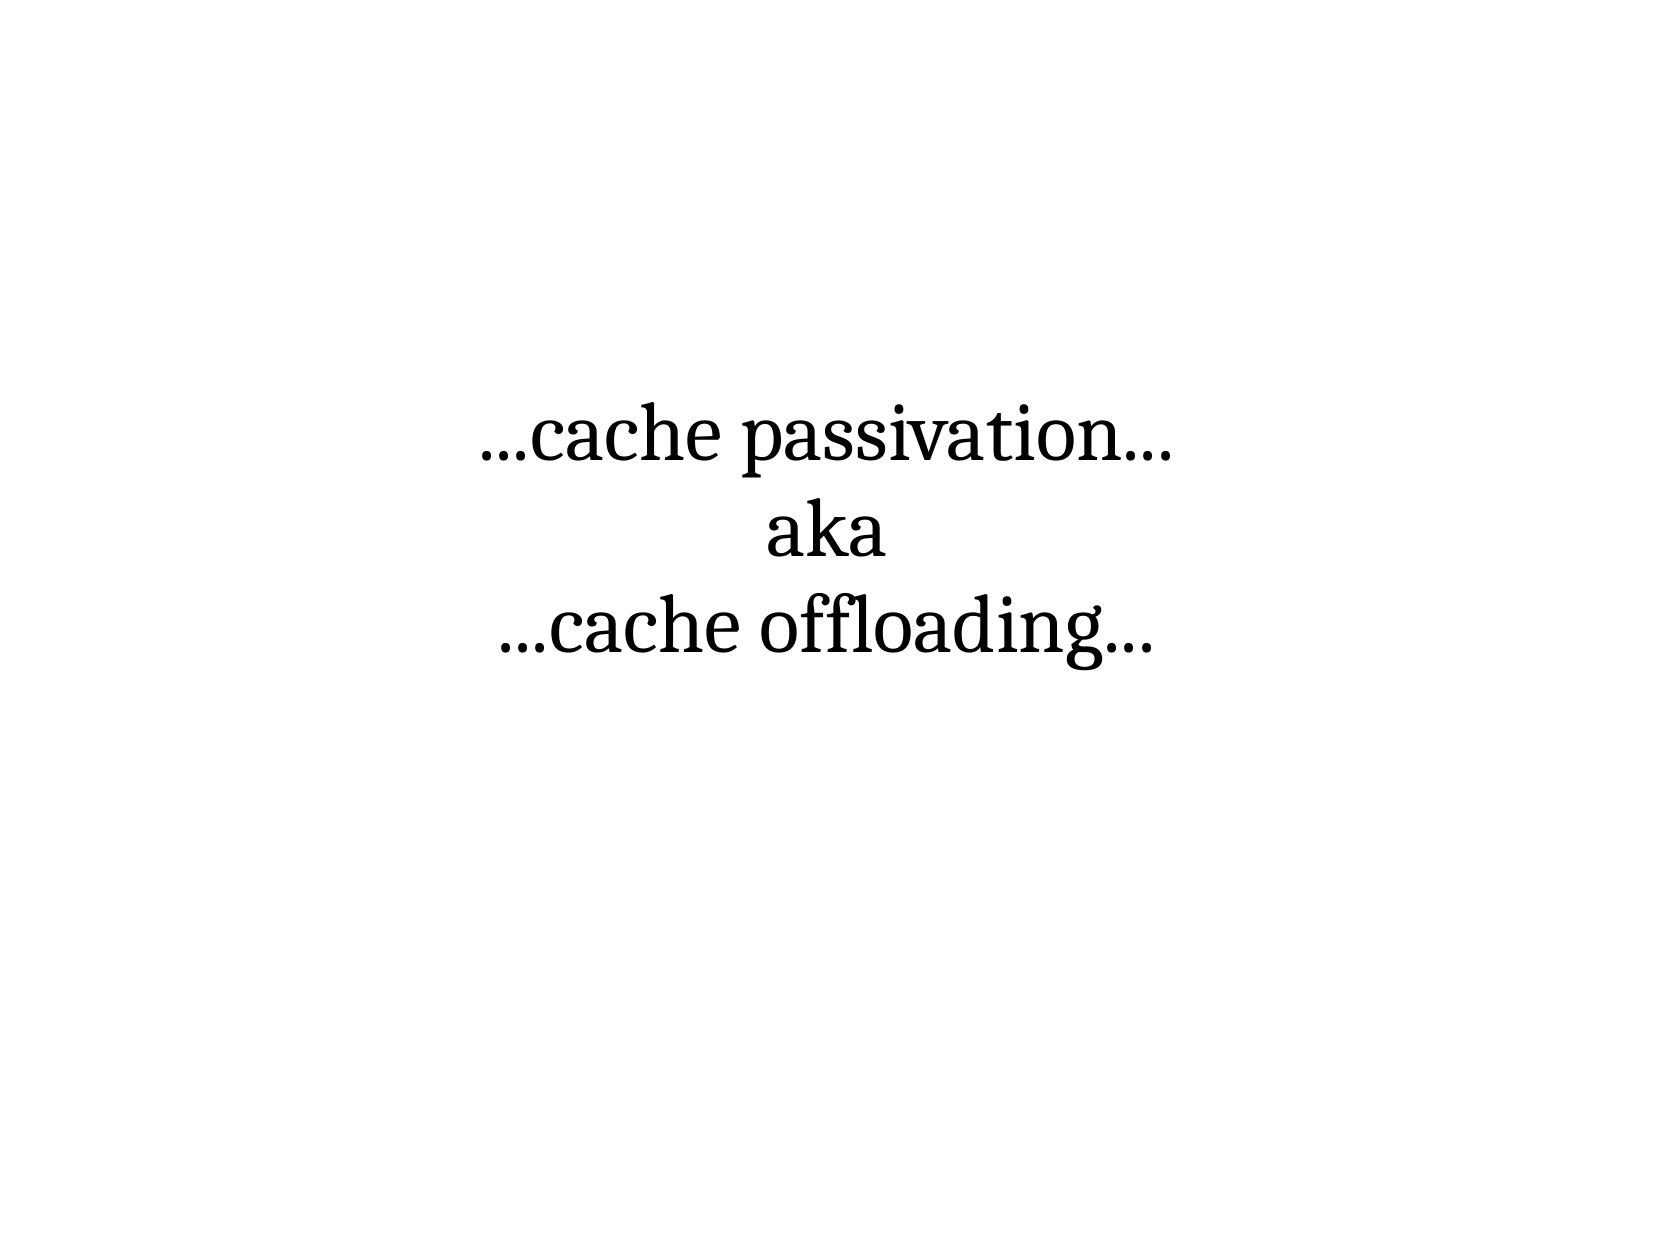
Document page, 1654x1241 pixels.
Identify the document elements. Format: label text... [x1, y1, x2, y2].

subtitle ...cache passivation... aka ...cache offloading... [82, 49, 1571, 1010]
